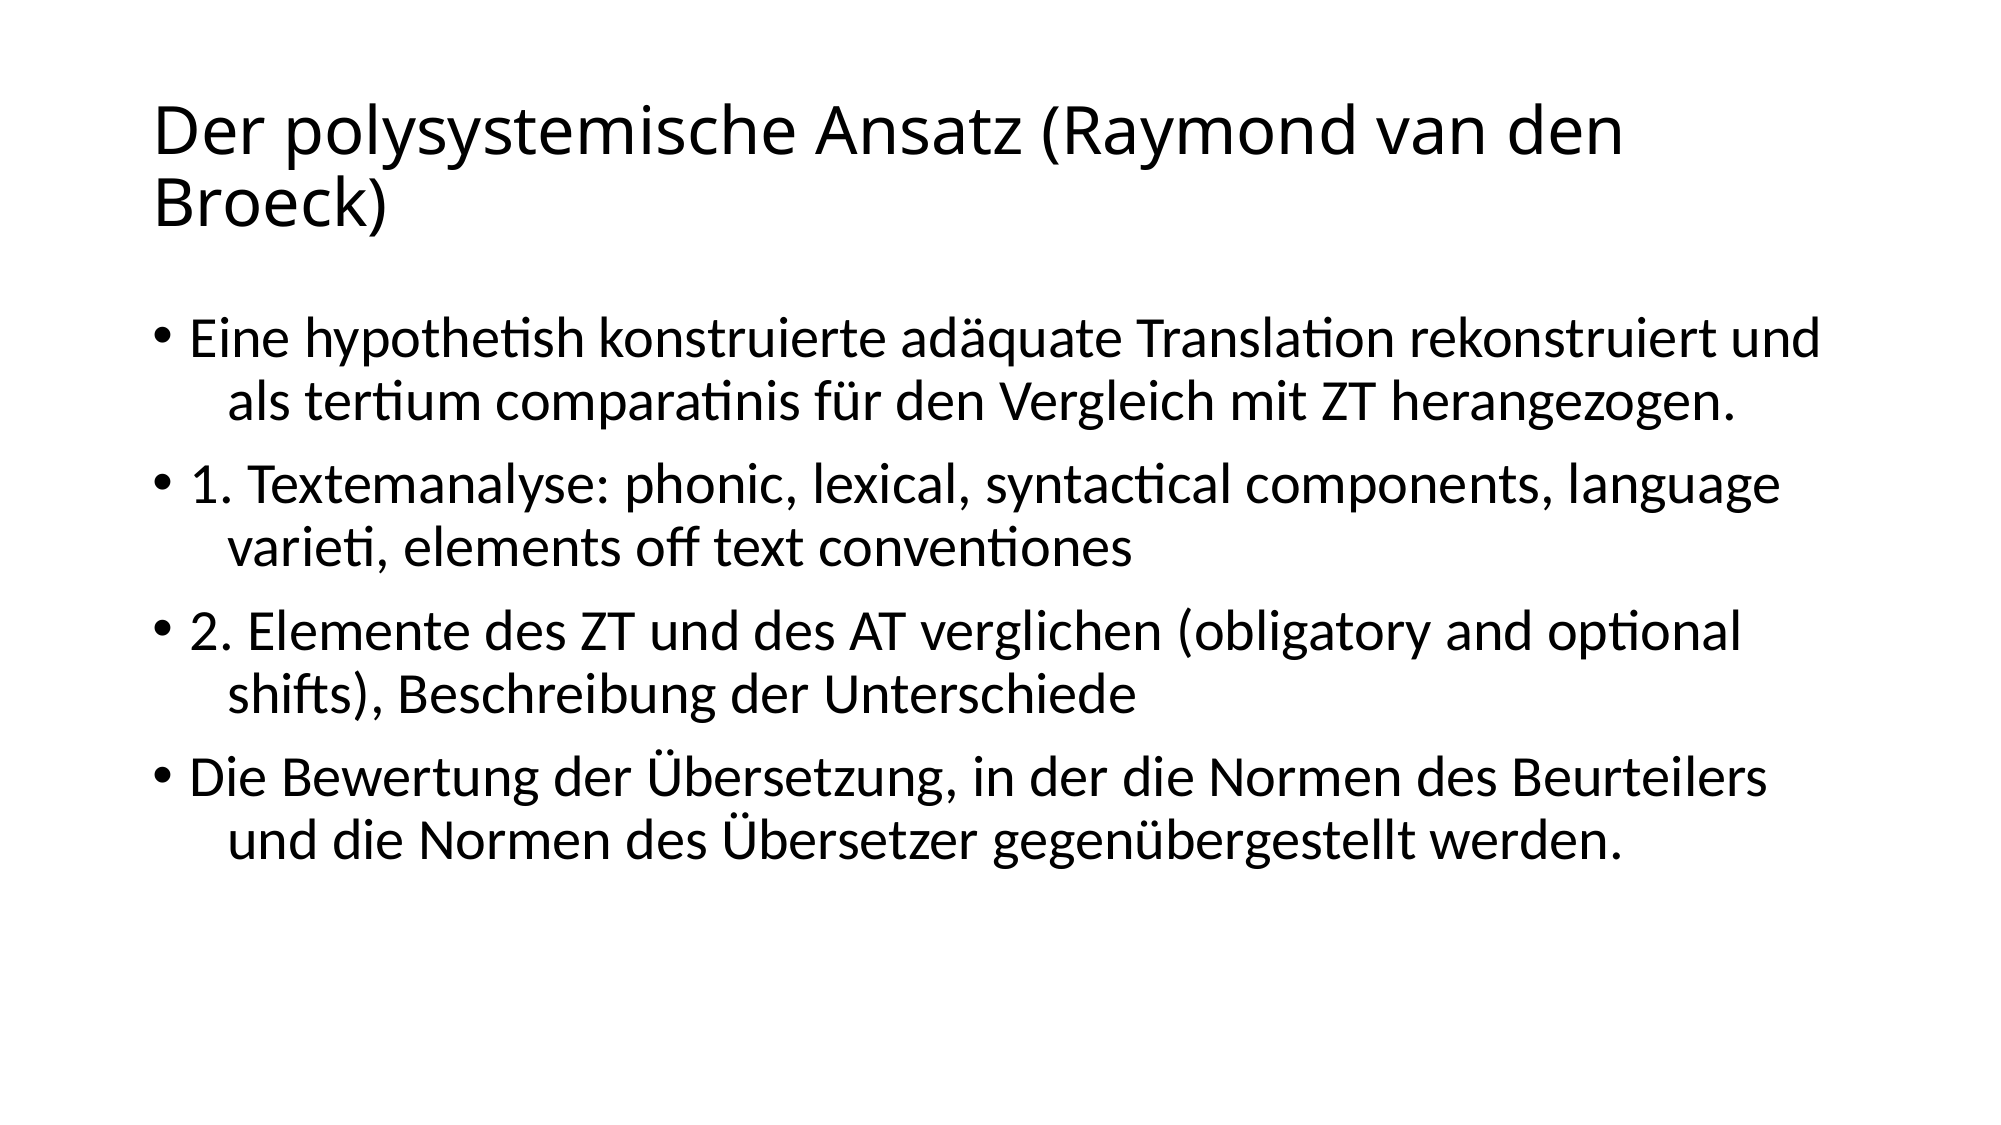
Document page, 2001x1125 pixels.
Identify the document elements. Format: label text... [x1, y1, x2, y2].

title Der polysystemische Ansatz (Raymond van den Broeck) [137, 59, 1863, 278]
list Eine hypothetish konstruierte adäquate Translation rekonstruiert und als tertium comparatinis für den Vergleich mit ZT herangezogen. 1. Textemanalyse: phonic, lexical, syntactical components, language varieti, elements off text conventiones 2. Elemente des ZT und des AT verglichen (obligatory and optional shifts), Beschreibung der Unterschiede Die Bewertung der Übersetzung, in der die Normen des Beurteilers und die Normen des Übersetzer gegenübergestellt werden. [137, 299, 1863, 1014]
